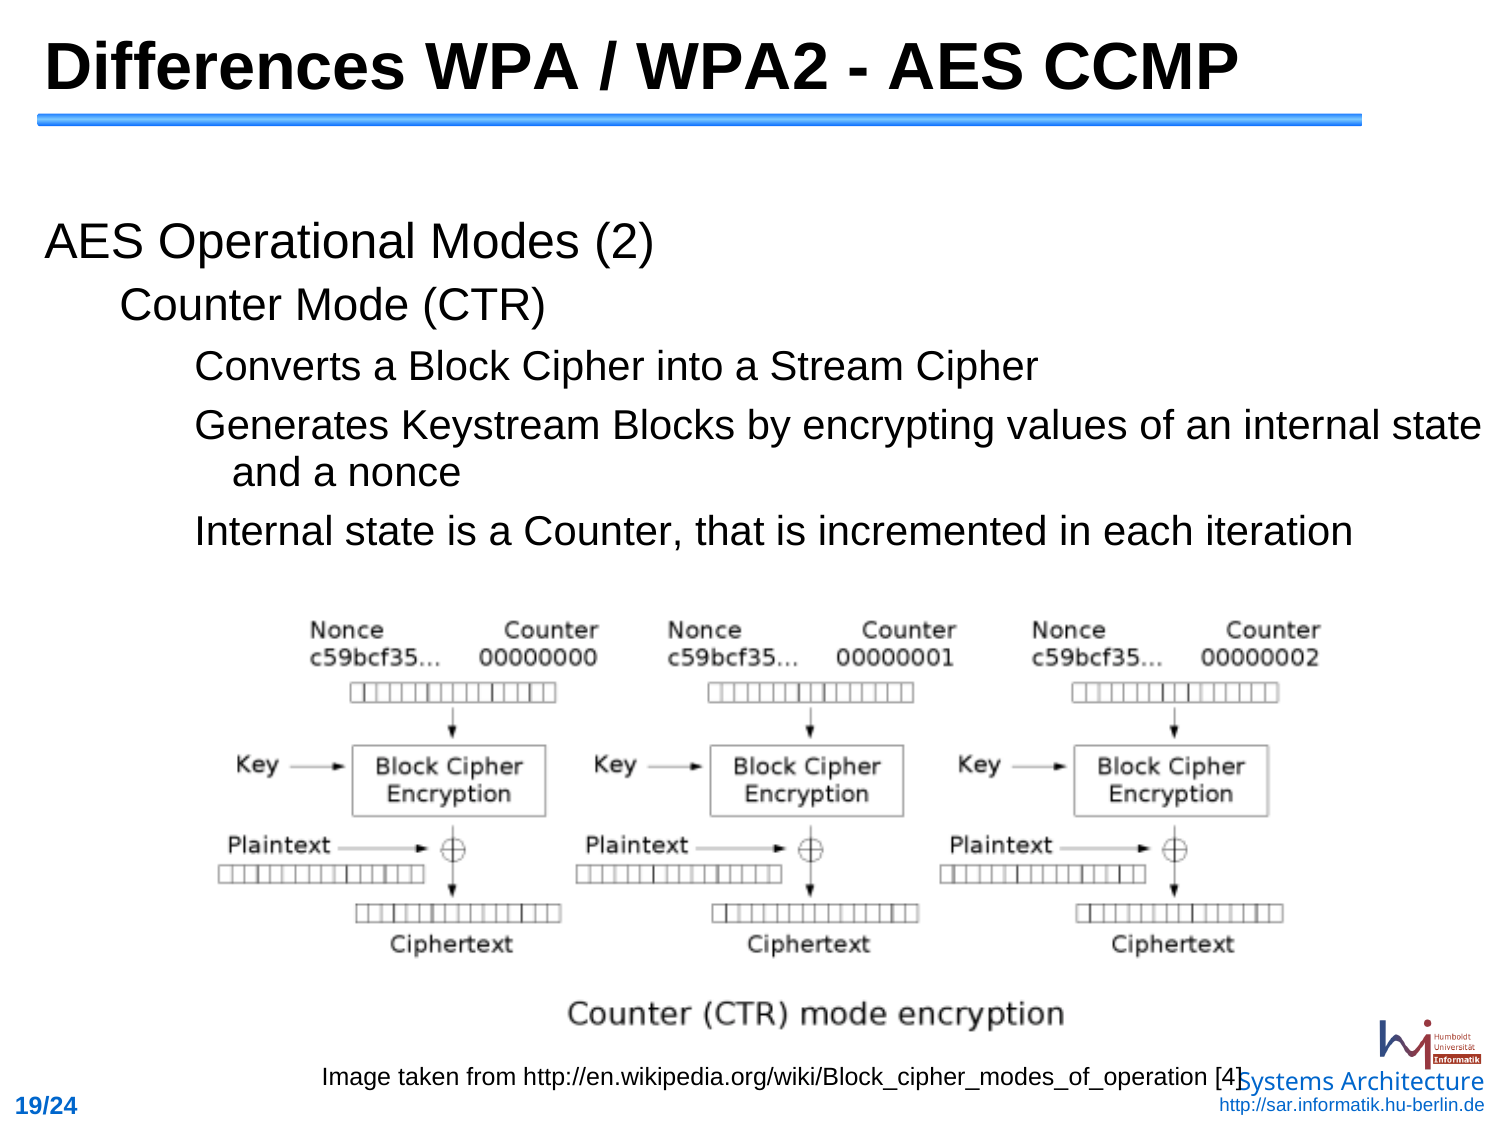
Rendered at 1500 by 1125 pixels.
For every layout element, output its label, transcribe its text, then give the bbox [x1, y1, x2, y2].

title Differences WPA / WPA2 - AES CCMP [29, 20, 1500, 114]
picture [177, 588, 1359, 1063]
list AES Operational Modes (2) Counter Mode (CTR) Converts a Block Cipher into a Stream Cipher Generates Keystream Blocks by encrypting values of an internal state and a nonce Internal state is a Counter, that is incremented in each iteration [29, 137, 1500, 1059]
picture [1376, 1059, 1483, 1071]
text_box Image taken from http://en.wikipedia.org/wiki/Block_cipher_modes_of_operation [4] [321, 1062, 1246, 1092]
